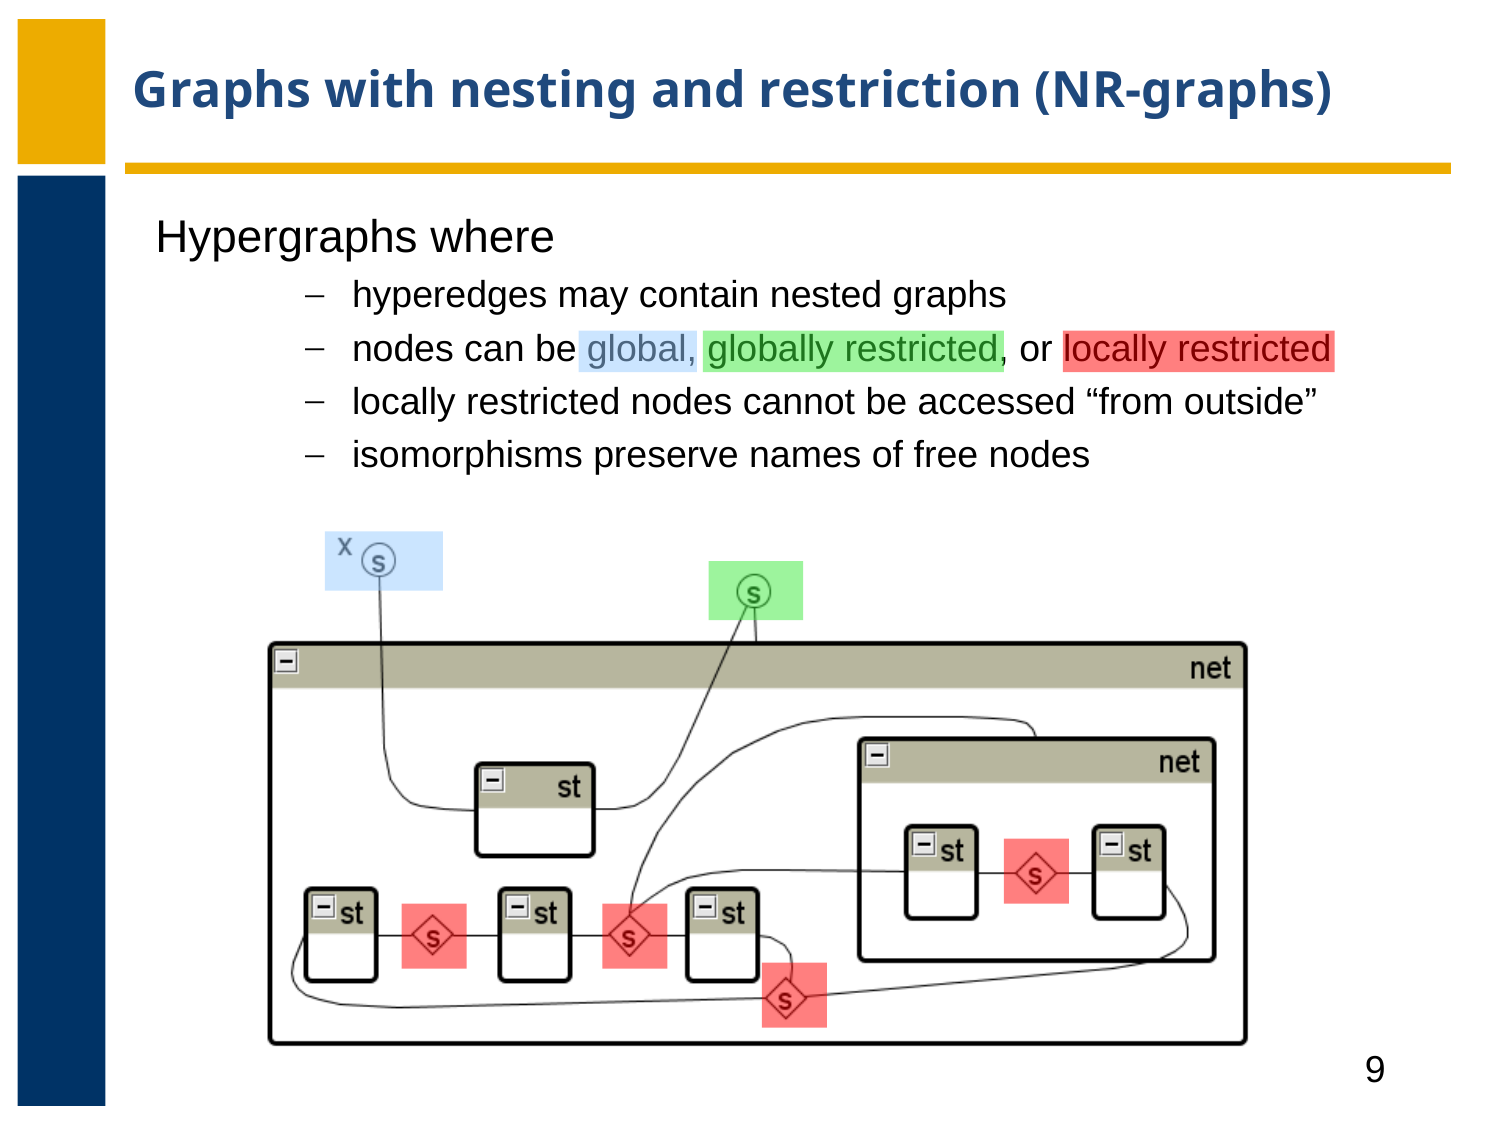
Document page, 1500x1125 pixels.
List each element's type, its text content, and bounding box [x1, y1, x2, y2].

picture [246, 496, 1270, 1068]
text_box [1062, 330, 1335, 373]
title Graphs with nesting and restriction (NR-graphs) [118, 24, 1477, 152]
text_box [1003, 838, 1069, 904]
text_box [578, 330, 697, 373]
text_box [708, 561, 804, 621]
text_box [702, 330, 1004, 373]
list Hypergraphs where hyperedges may contain nested graphs nodes can be global, globally restricted, or locally restricted locally restricted nodes cannot be accessed “from outside” isomorphisms preserve names of free nodes [140, 199, 1453, 1020]
text_box [401, 903, 467, 969]
text_box [324, 531, 443, 591]
text_box [761, 962, 827, 1028]
text_box [602, 903, 668, 969]
